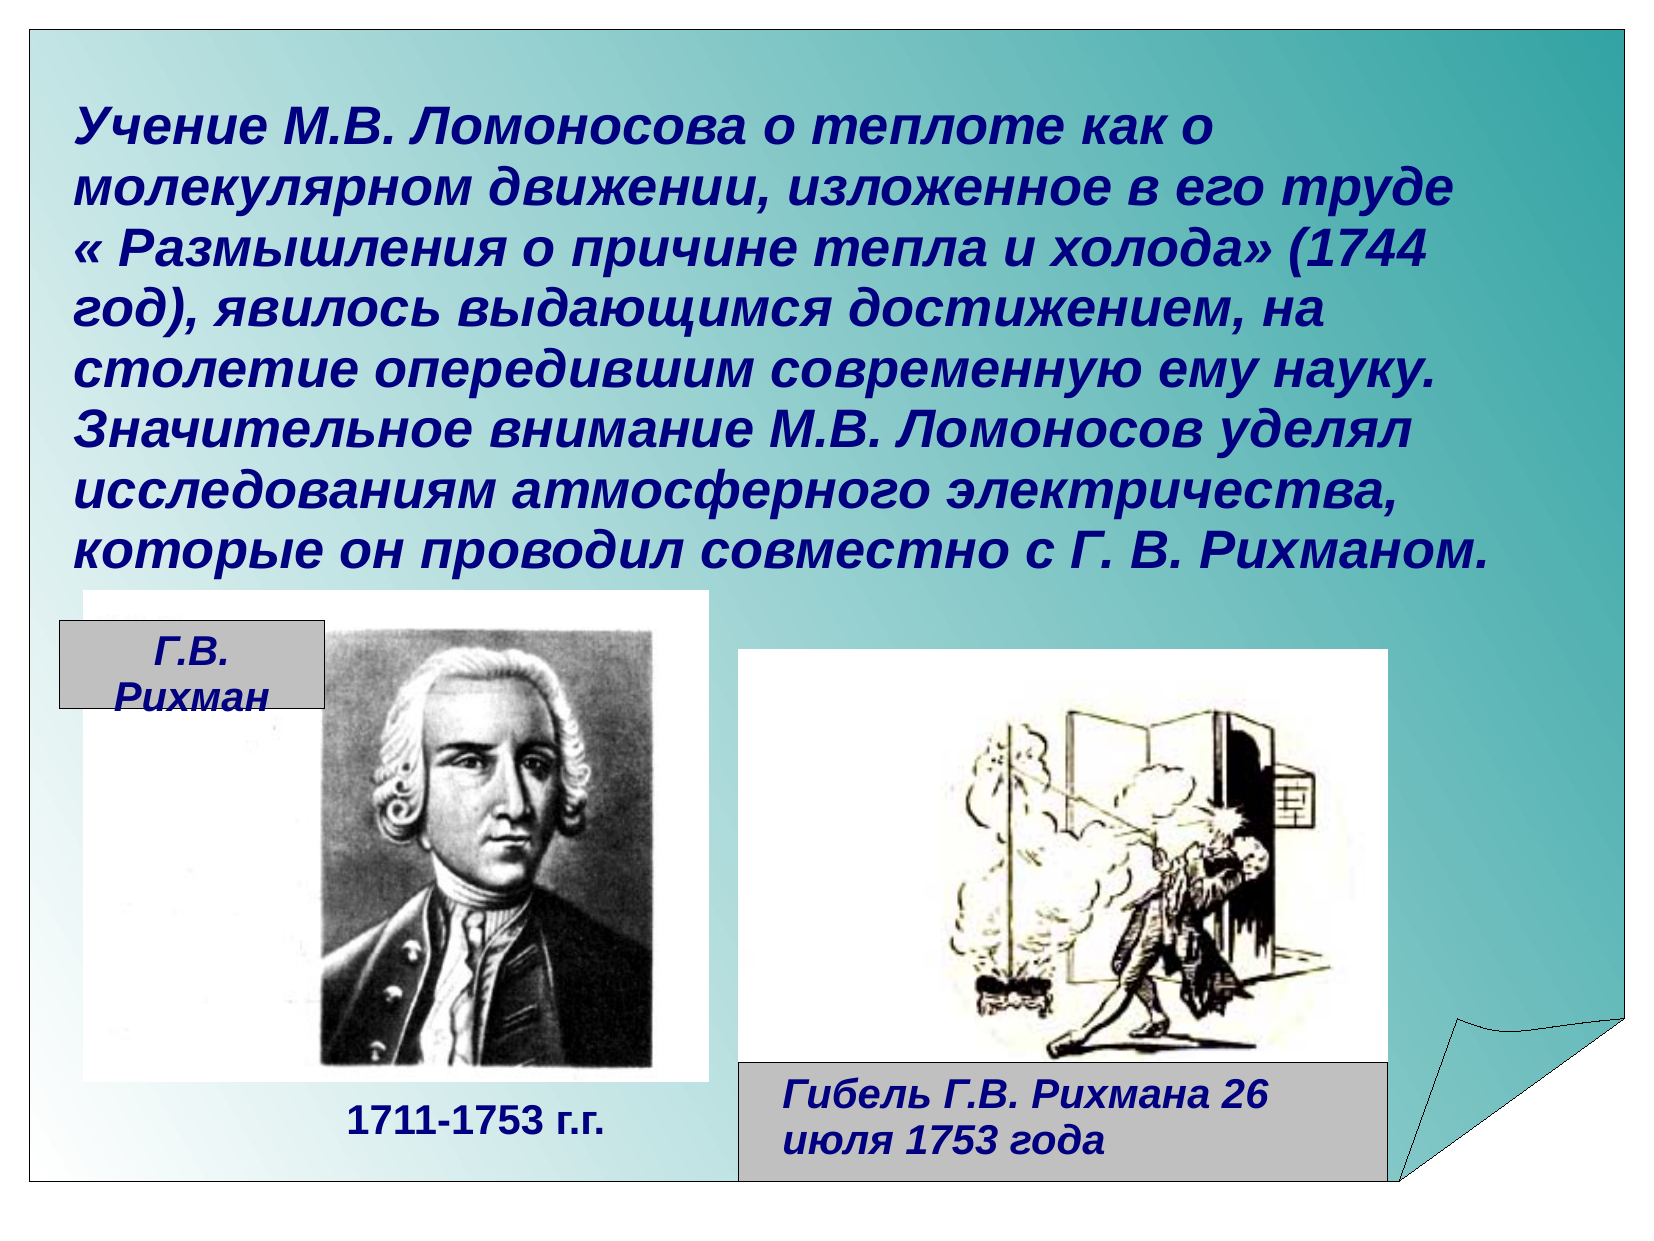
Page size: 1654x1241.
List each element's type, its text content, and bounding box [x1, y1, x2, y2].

text_box Учение М.В. Ломоносова о теплоте как о молекулярном движении, изложенное в его труде « Размышления о причине тепла и холода» (1744 год), явилось выдающимся достижением, на столетие опередившим современную ему науку. Значительное внимание М.В. Ломоносов уделял исследованиям атмосферного электричества, которые он проводил совместно с Г. В. Рихманом. [59, 88, 1565, 596]
text_box 1711-1753 г.г. [331, 1089, 621, 1152]
text_box [29, 29, 1625, 1182]
picture [83, 590, 709, 1082]
picture [738, 649, 1388, 1063]
text_box Г.В. Рихман [59, 620, 325, 709]
text_box Гибель Г.В. Рихмана 26 июля 1753 года [767, 1062, 1388, 1173]
